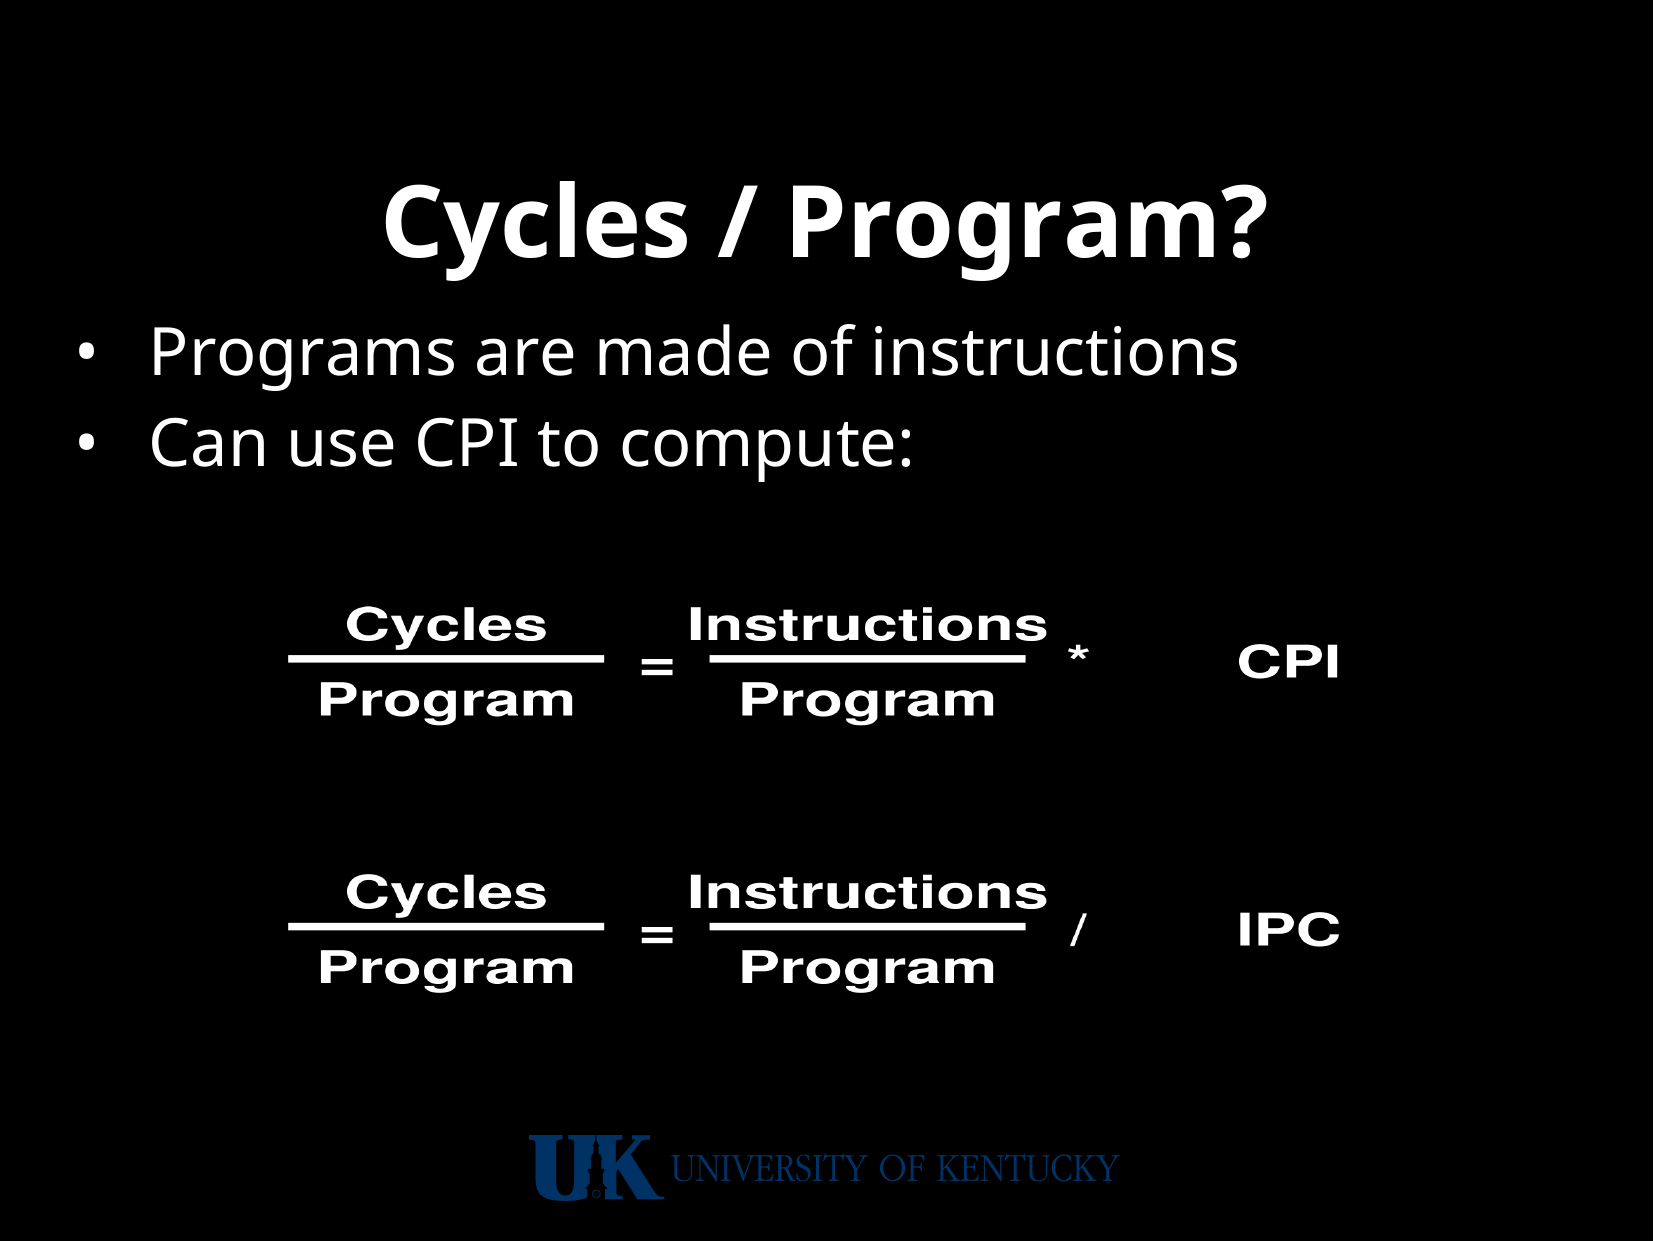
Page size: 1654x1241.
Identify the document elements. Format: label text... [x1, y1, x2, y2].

title Cycles / Program? [75, 31, 1576, 407]
picture [288, 606, 1339, 993]
picture [529, 1135, 1120, 1201]
subtitle • Programs are made of instructions • Can use CPI to compute: [74, 262, 1575, 1163]
